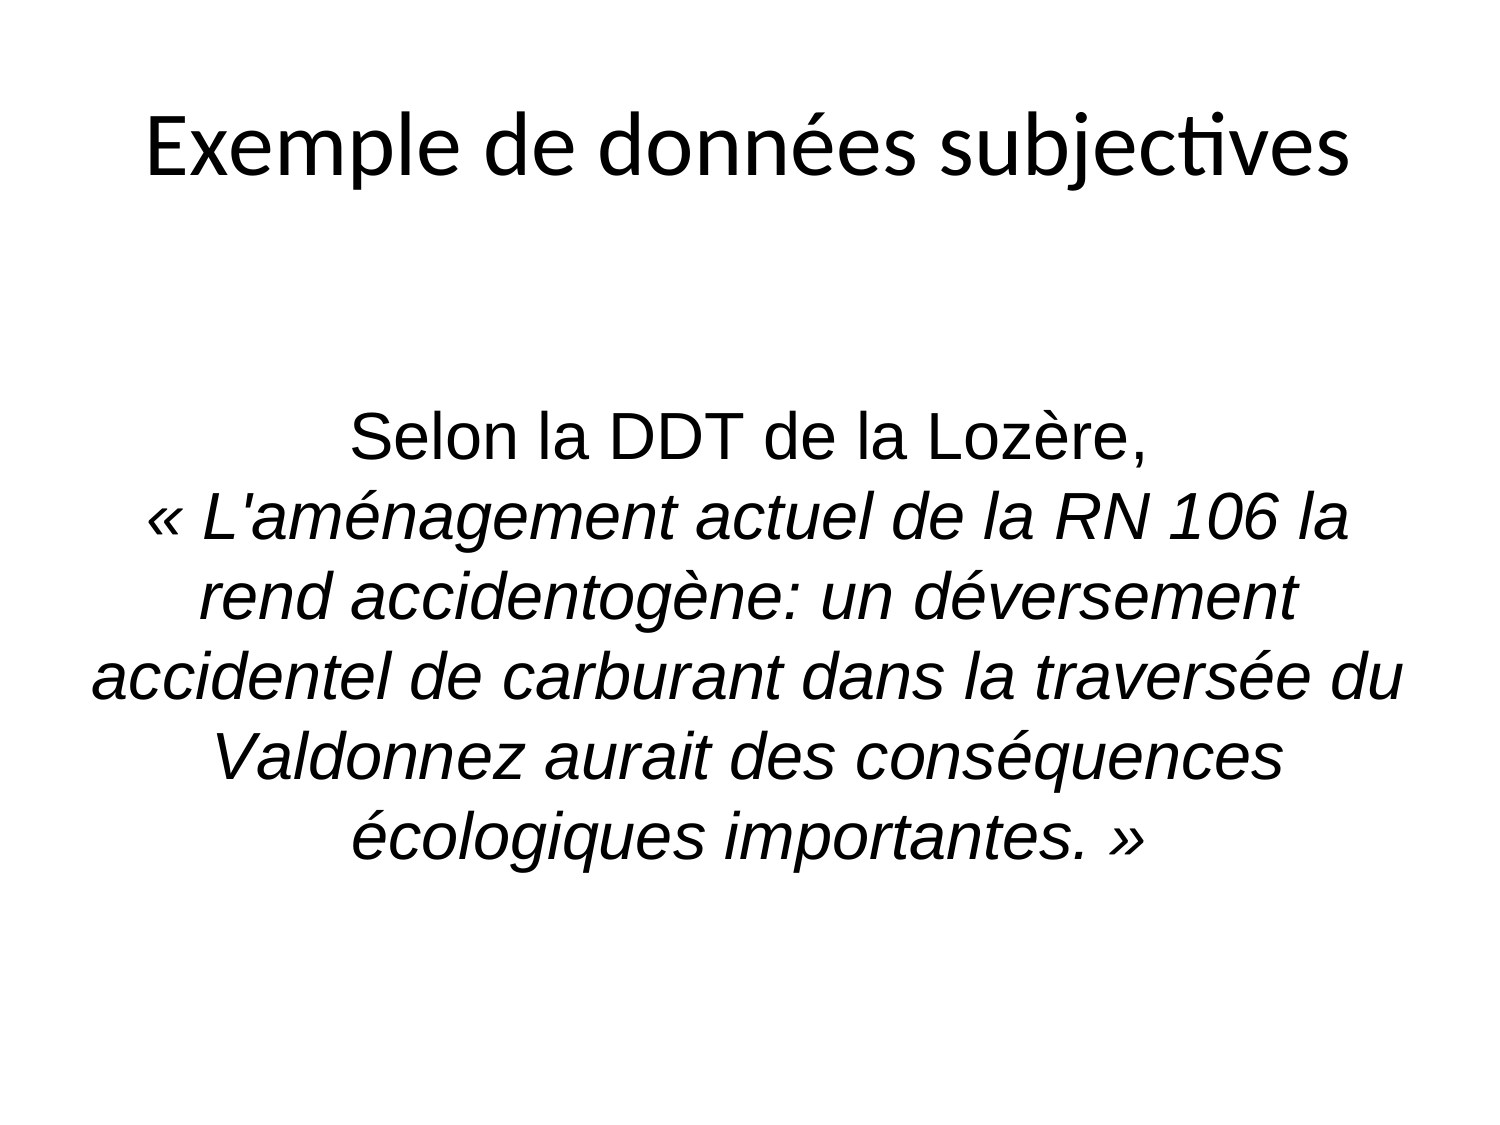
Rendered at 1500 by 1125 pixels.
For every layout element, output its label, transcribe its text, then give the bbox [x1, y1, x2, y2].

title Exemple de données subjectives [75, 20, 1423, 257]
subtitle Selon la DDT de la Lozère, « L'aménagement actuel de la RN 106 la rend accidentogène: un déversement accidentel de carburant dans la traversée du Valdonnez aurait des conséquences écologiques importantes. » [75, 269, 1423, 996]
